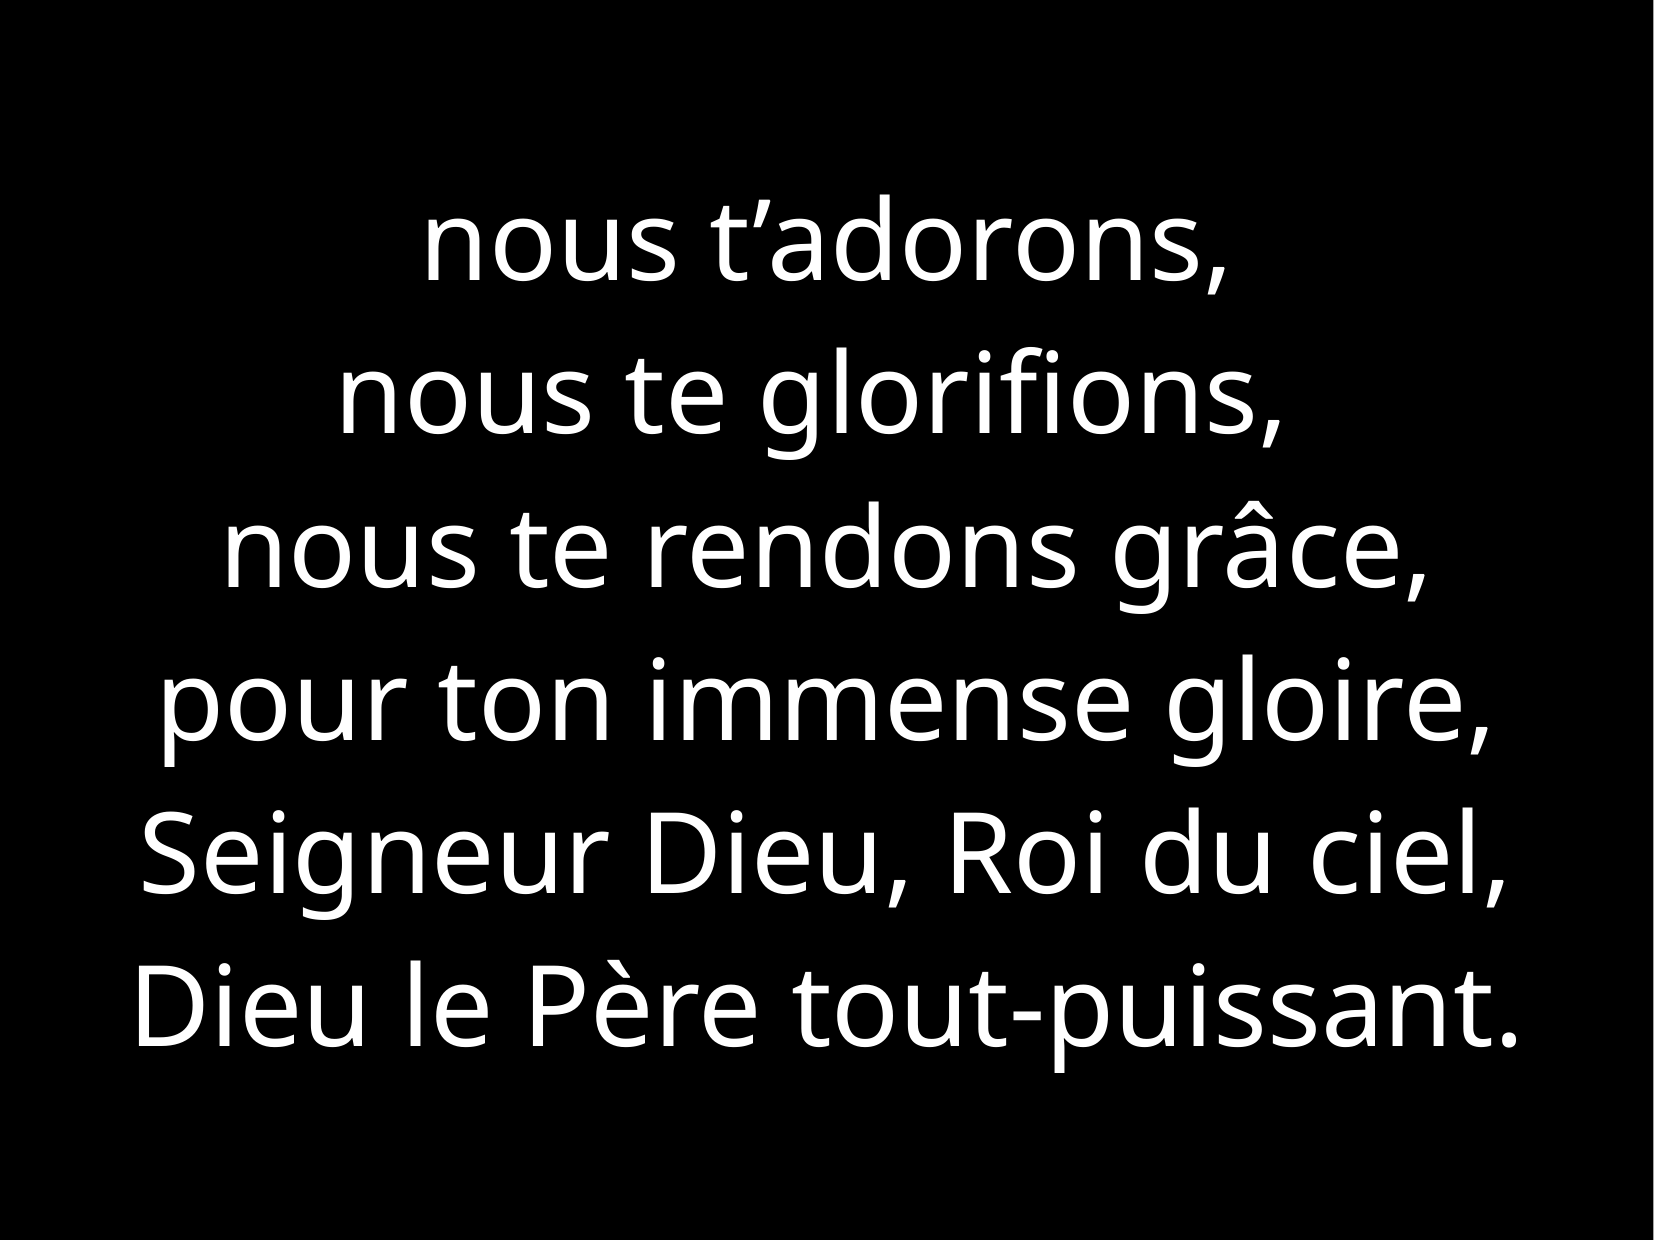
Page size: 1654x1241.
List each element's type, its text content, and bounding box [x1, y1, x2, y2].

subtitle nous t’adorons, nous te glorifions, nous te rendons grâce, pour ton immense gloire, Seigneur Dieu, Roi du ciel, Dieu le Père tout-puissant. [82, 59, 1571, 1182]
